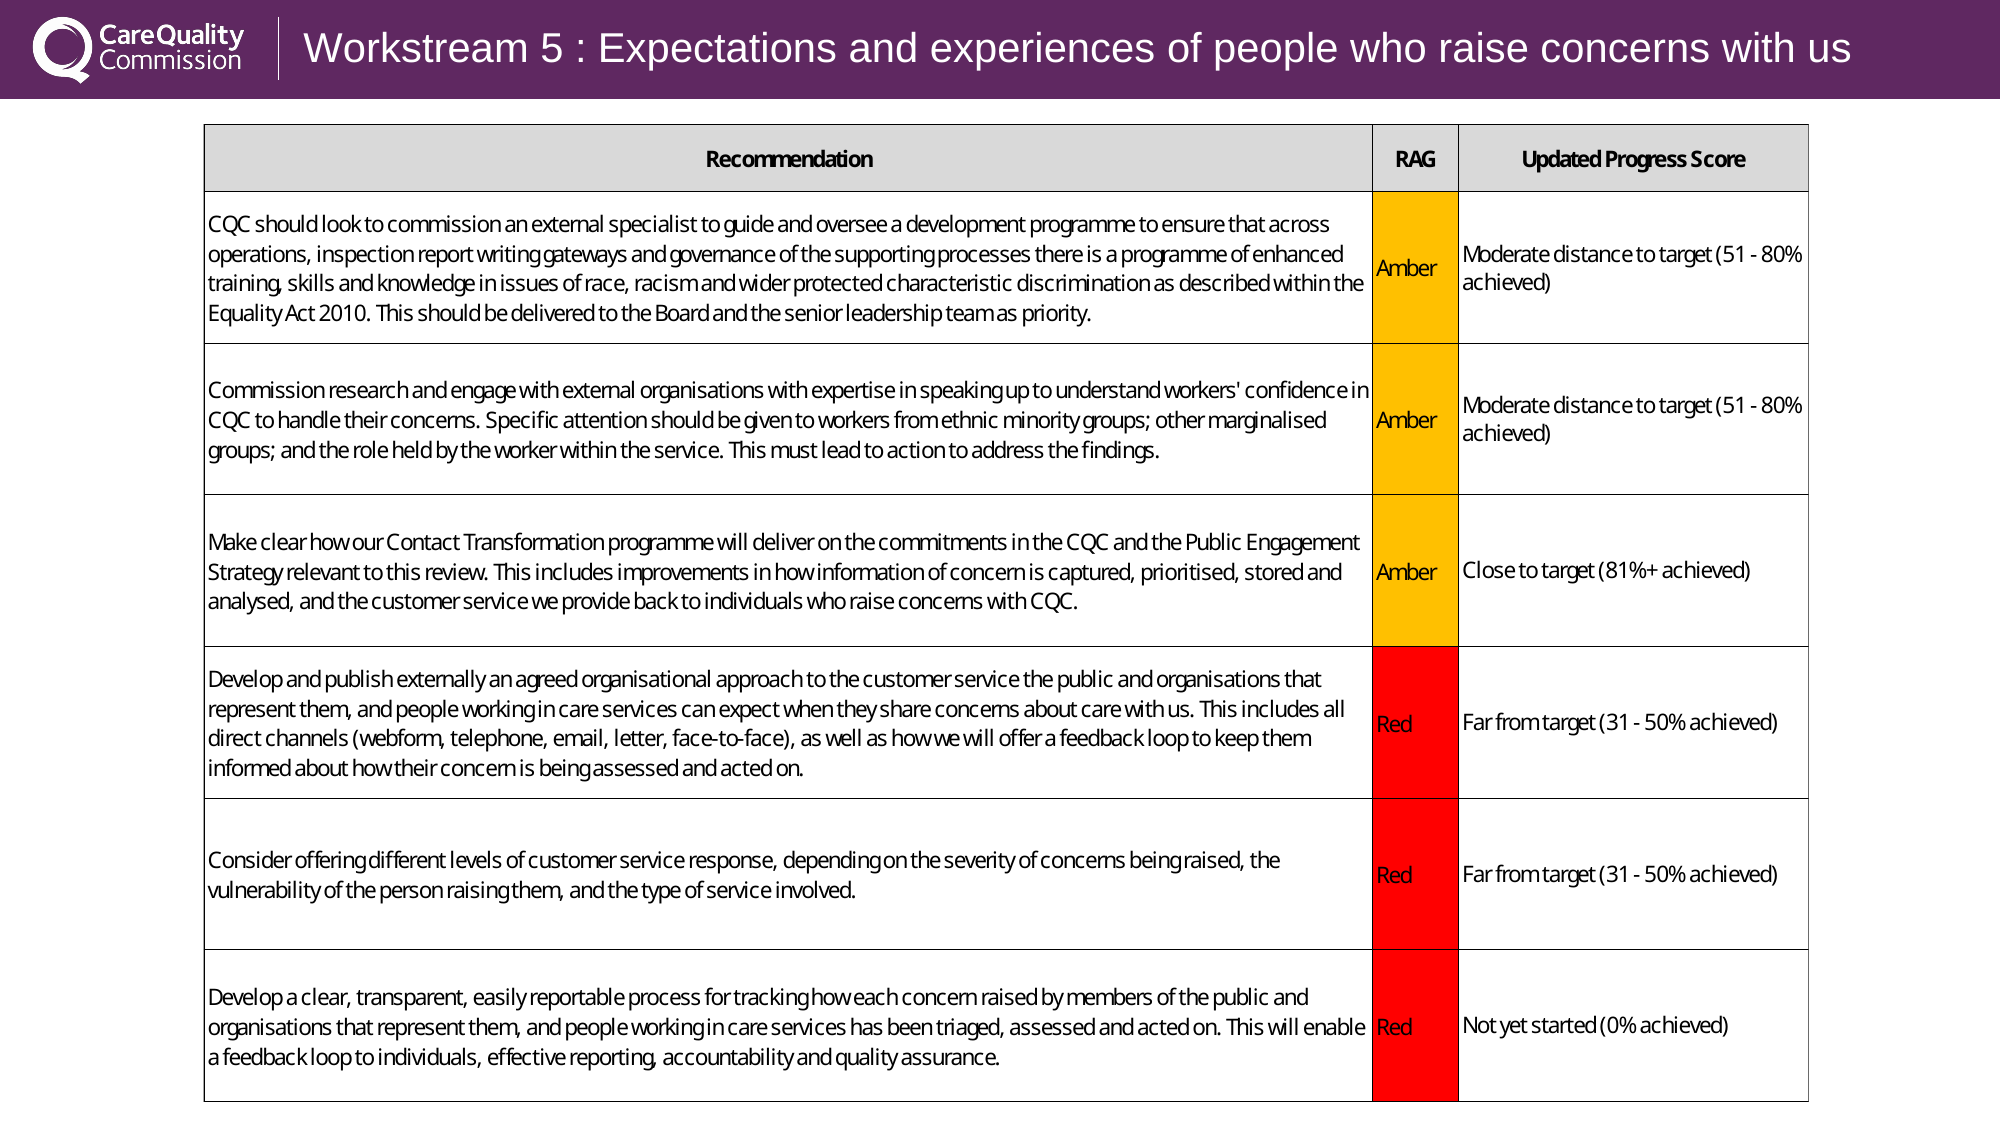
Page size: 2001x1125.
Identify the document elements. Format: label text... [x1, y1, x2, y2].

picture [203, 123, 1810, 1102]
text_box [0, 0, 2000, 99]
picture [32, 16, 245, 84]
text_box Workstream 5 : Expectations and experiences of people who raise concerns with us [288, 13, 1878, 80]
